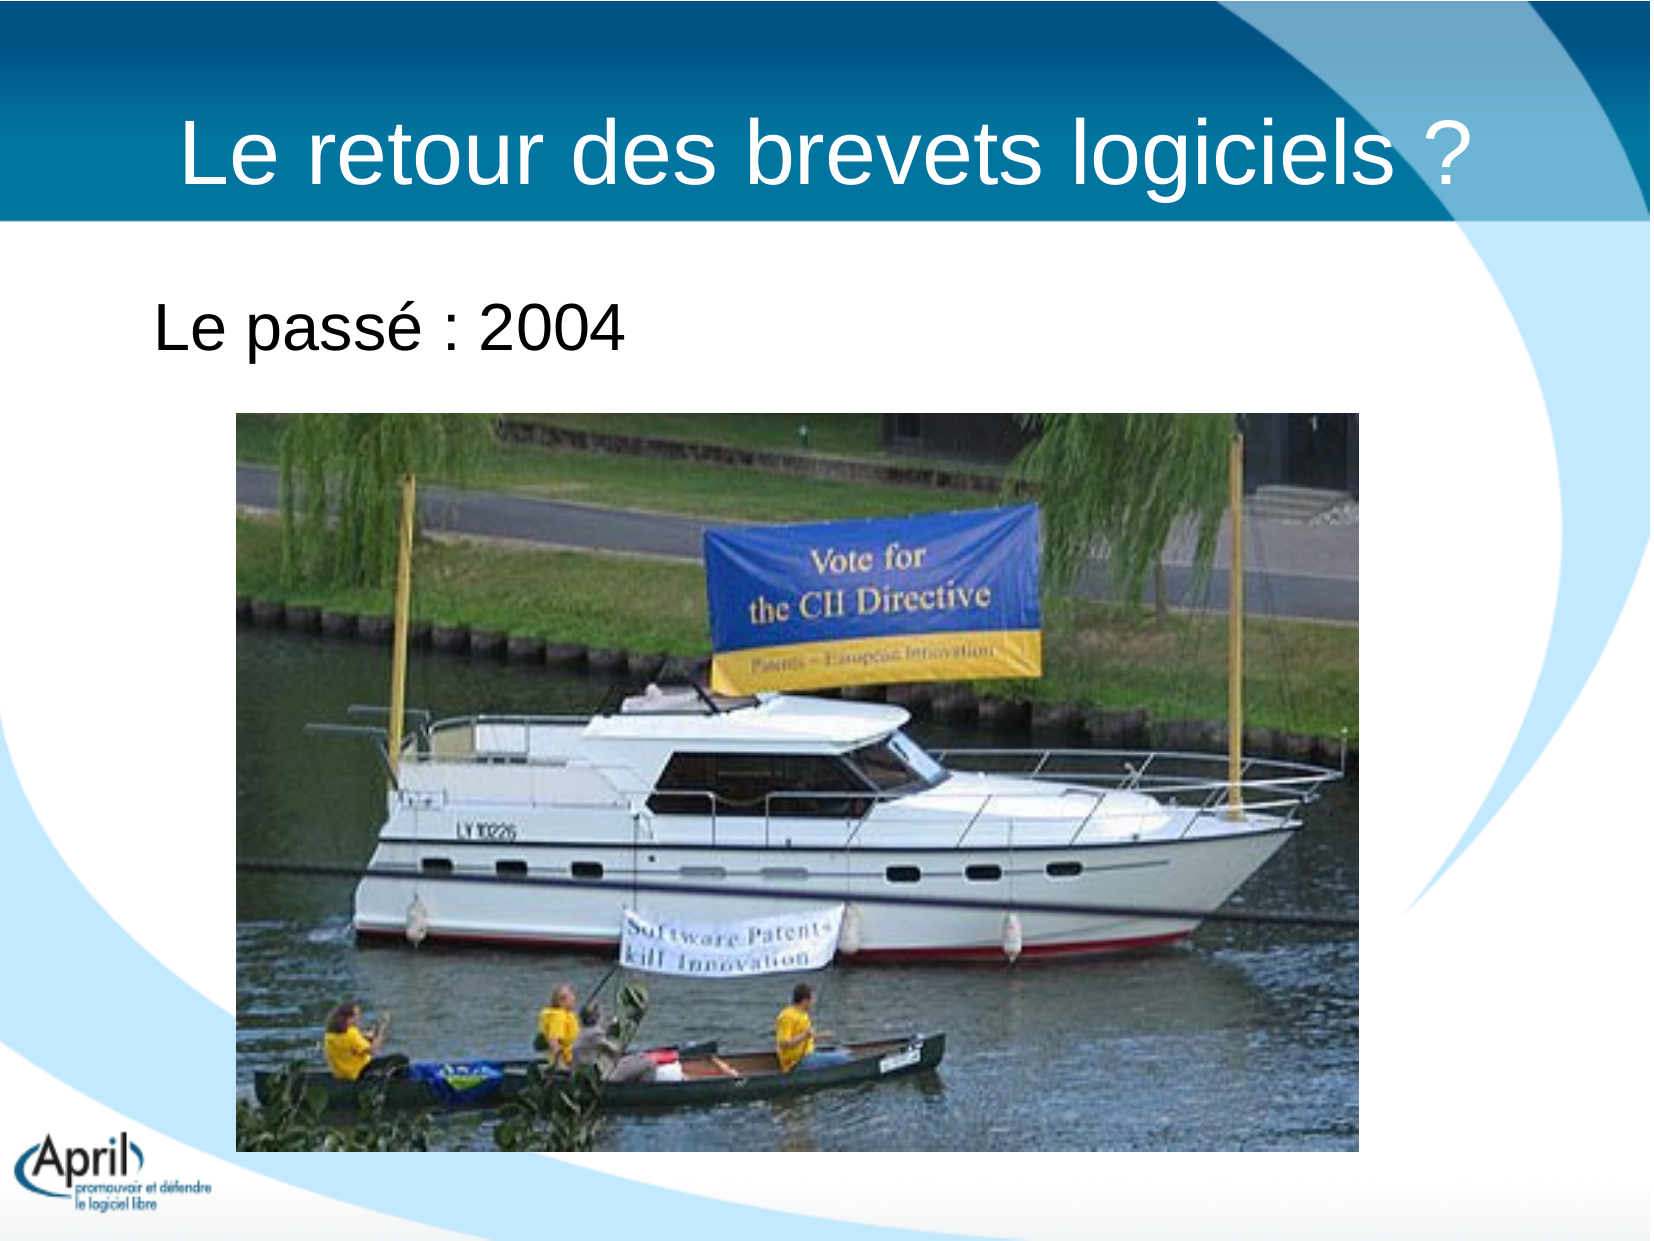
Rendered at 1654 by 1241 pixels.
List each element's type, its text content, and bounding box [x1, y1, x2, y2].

title Le retour des brevets logiciels ? [82, 49, 1571, 257]
list Le passé : 2004 [82, 290, 1571, 1109]
picture [0, 1, 1650, 1241]
